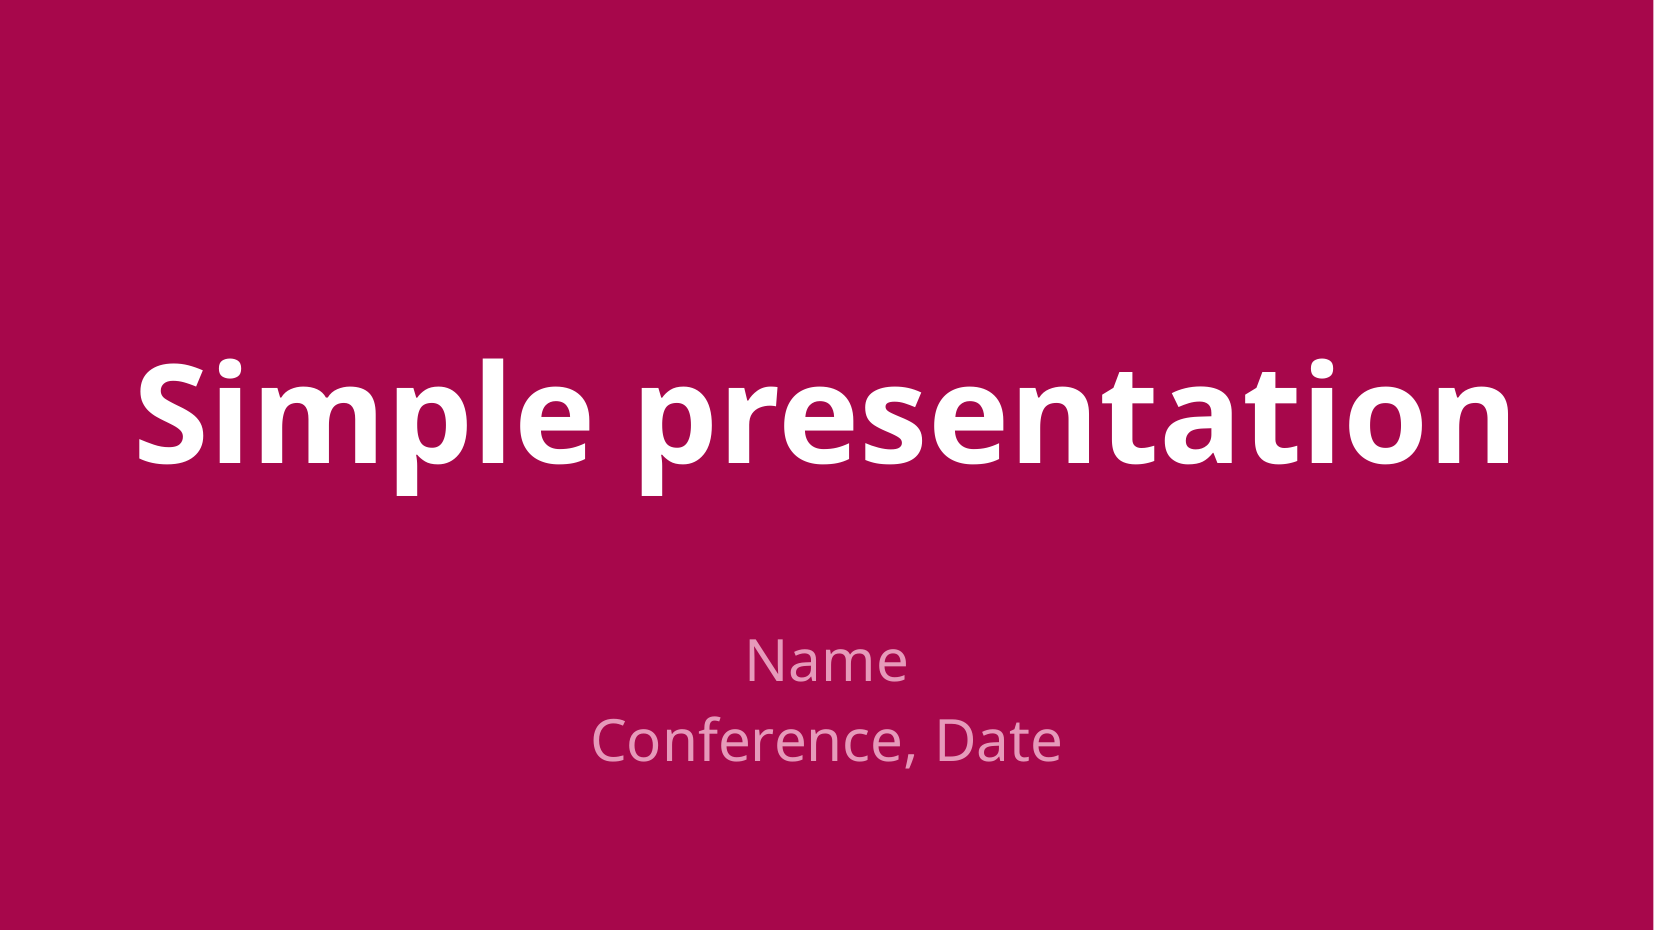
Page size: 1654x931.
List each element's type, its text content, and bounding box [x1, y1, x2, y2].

title Simple presentation [82, 323, 1571, 497]
subtitle Name Conference, Date [82, 575, 1571, 822]
